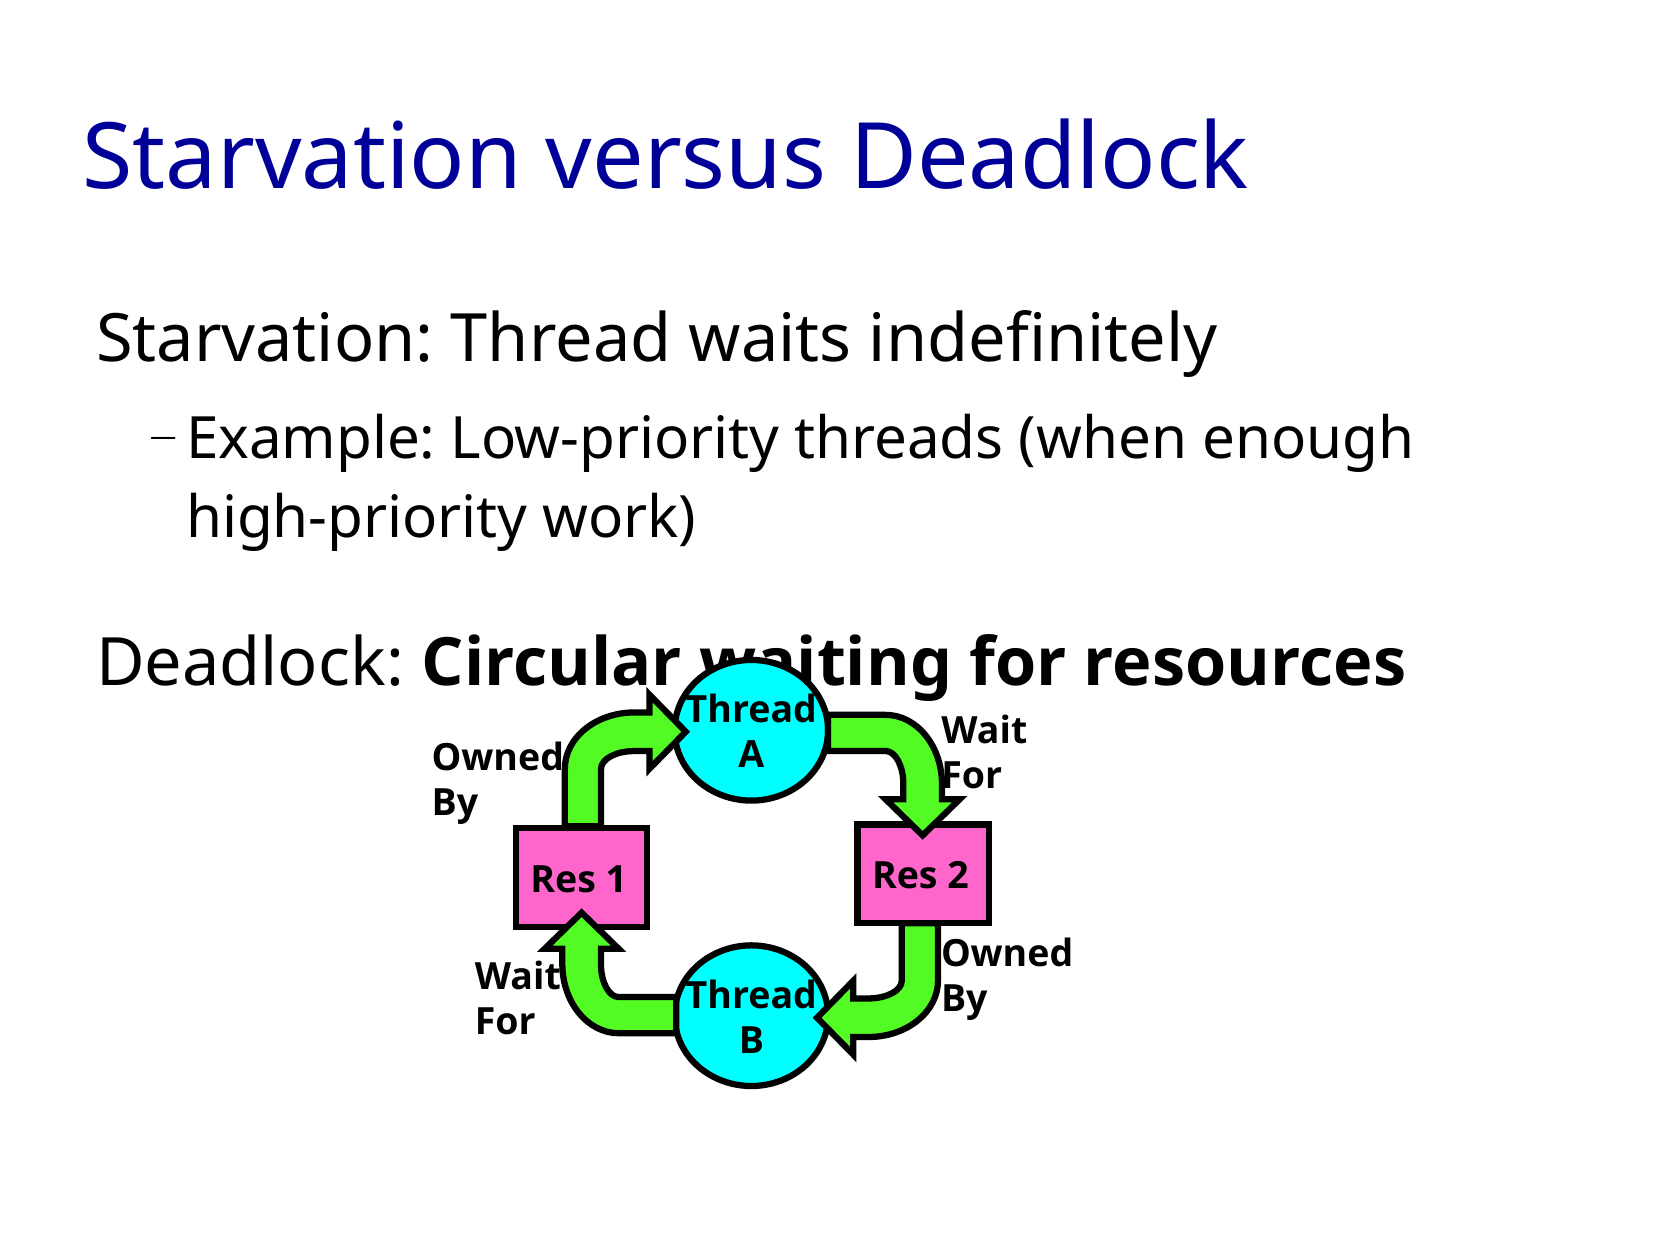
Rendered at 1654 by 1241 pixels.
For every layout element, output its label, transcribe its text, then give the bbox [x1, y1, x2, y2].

text_box Thread B [677, 945, 828, 1087]
text_box Wait For [460, 944, 576, 1050]
list Starvation: Thread waits indefinitely Example: Low-priority threads (when enough high-priority work) Deadlock: Circular waiting for resources [60, 290, 1571, 1096]
text_box Thread A [675, 659, 828, 801]
text_box [817, 923, 926, 1055]
text_box Owned By [926, 921, 1089, 1026]
title Starvation versus Deadlock [82, 49, 1571, 257]
text_box [828, 714, 955, 836]
text_box Res 1 [515, 828, 648, 927]
text_box [549, 912, 677, 1034]
text_box Wait For [926, 699, 1043, 804]
text_box [579, 694, 686, 827]
text_box Owned By [416, 725, 579, 831]
text_box Res 2 [857, 824, 990, 924]
